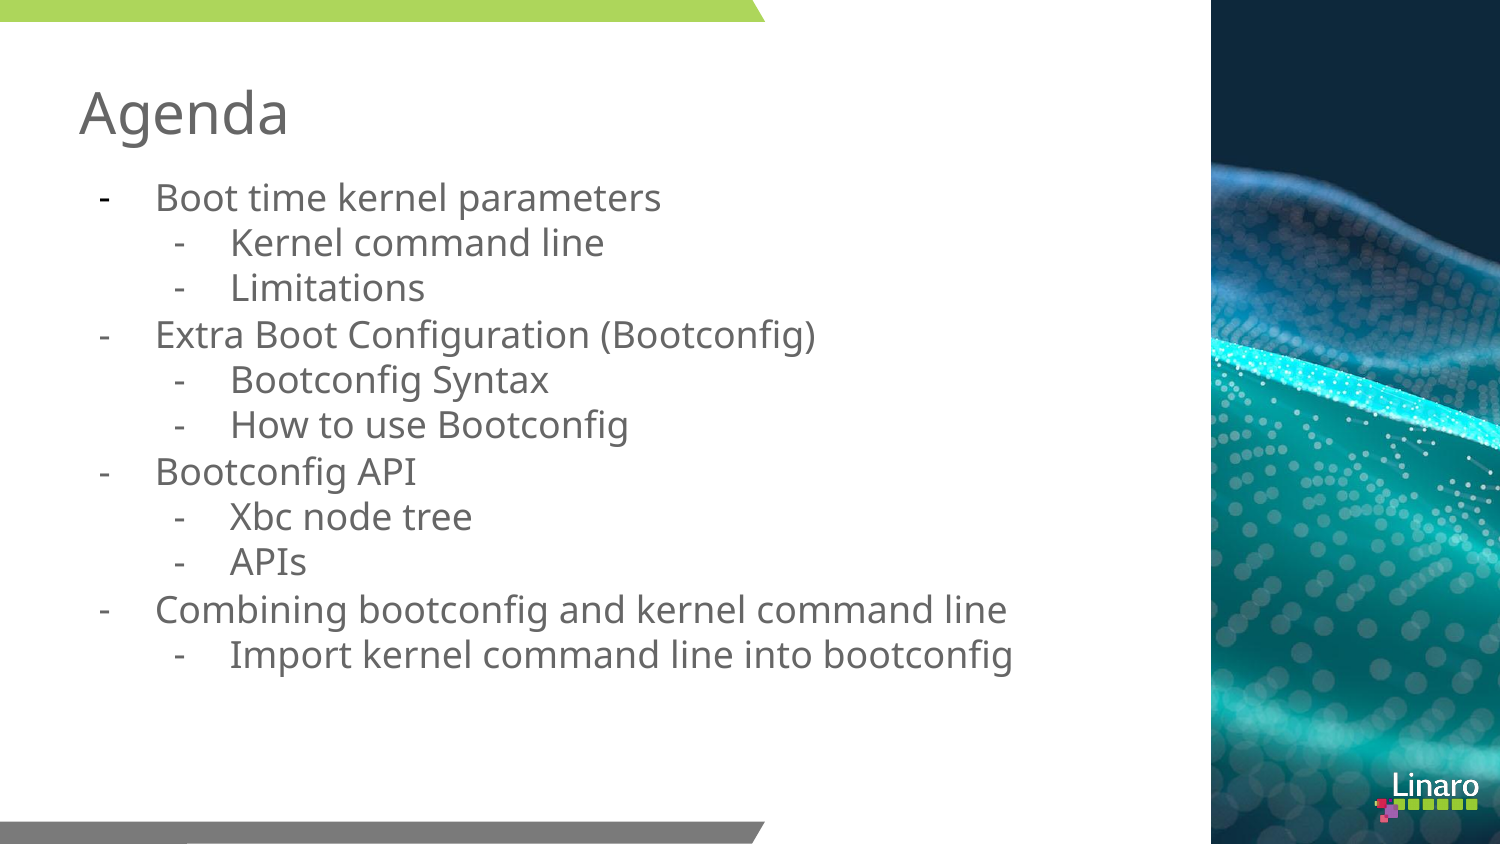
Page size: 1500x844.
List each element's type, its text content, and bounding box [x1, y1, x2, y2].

title Agenda [73, 59, 1125, 162]
list Boot time kernel parameters Kernel command line Limitations Extra Boot Configuration (Bootconfig) Bootconfig Syntax How to use Bootconfig Bootconfig API Xbc node tree APIs Combining bootconfig and kernel command line Import kernel command line into bootconfig [73, 162, 1125, 798]
picture [1372, 770, 1481, 825]
